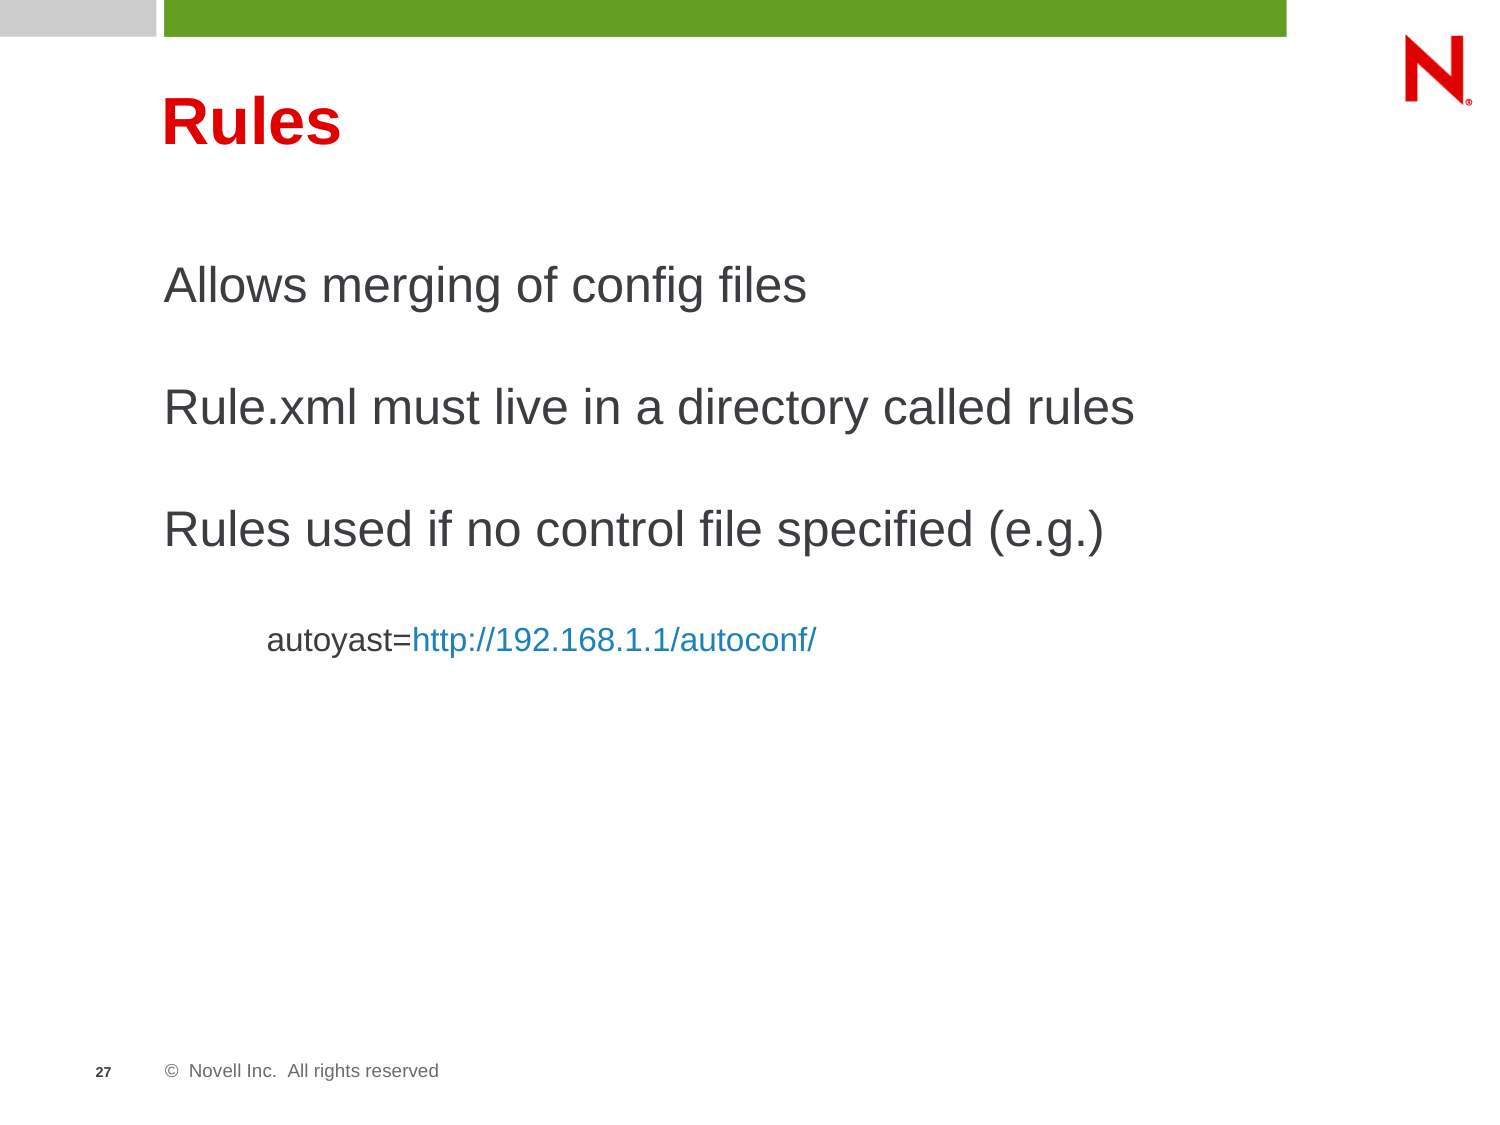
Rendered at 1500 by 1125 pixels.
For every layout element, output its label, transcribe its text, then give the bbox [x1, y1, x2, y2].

title Rules [161, 41, 1383, 205]
list Allows merging of config files Rule.xml must live in a directory called rules Rules used if no control file specified (e.g.) autoyast=http://192.168.1.1/autoconf/ [163, 254, 1404, 986]
picture [1403, 32, 1473, 107]
